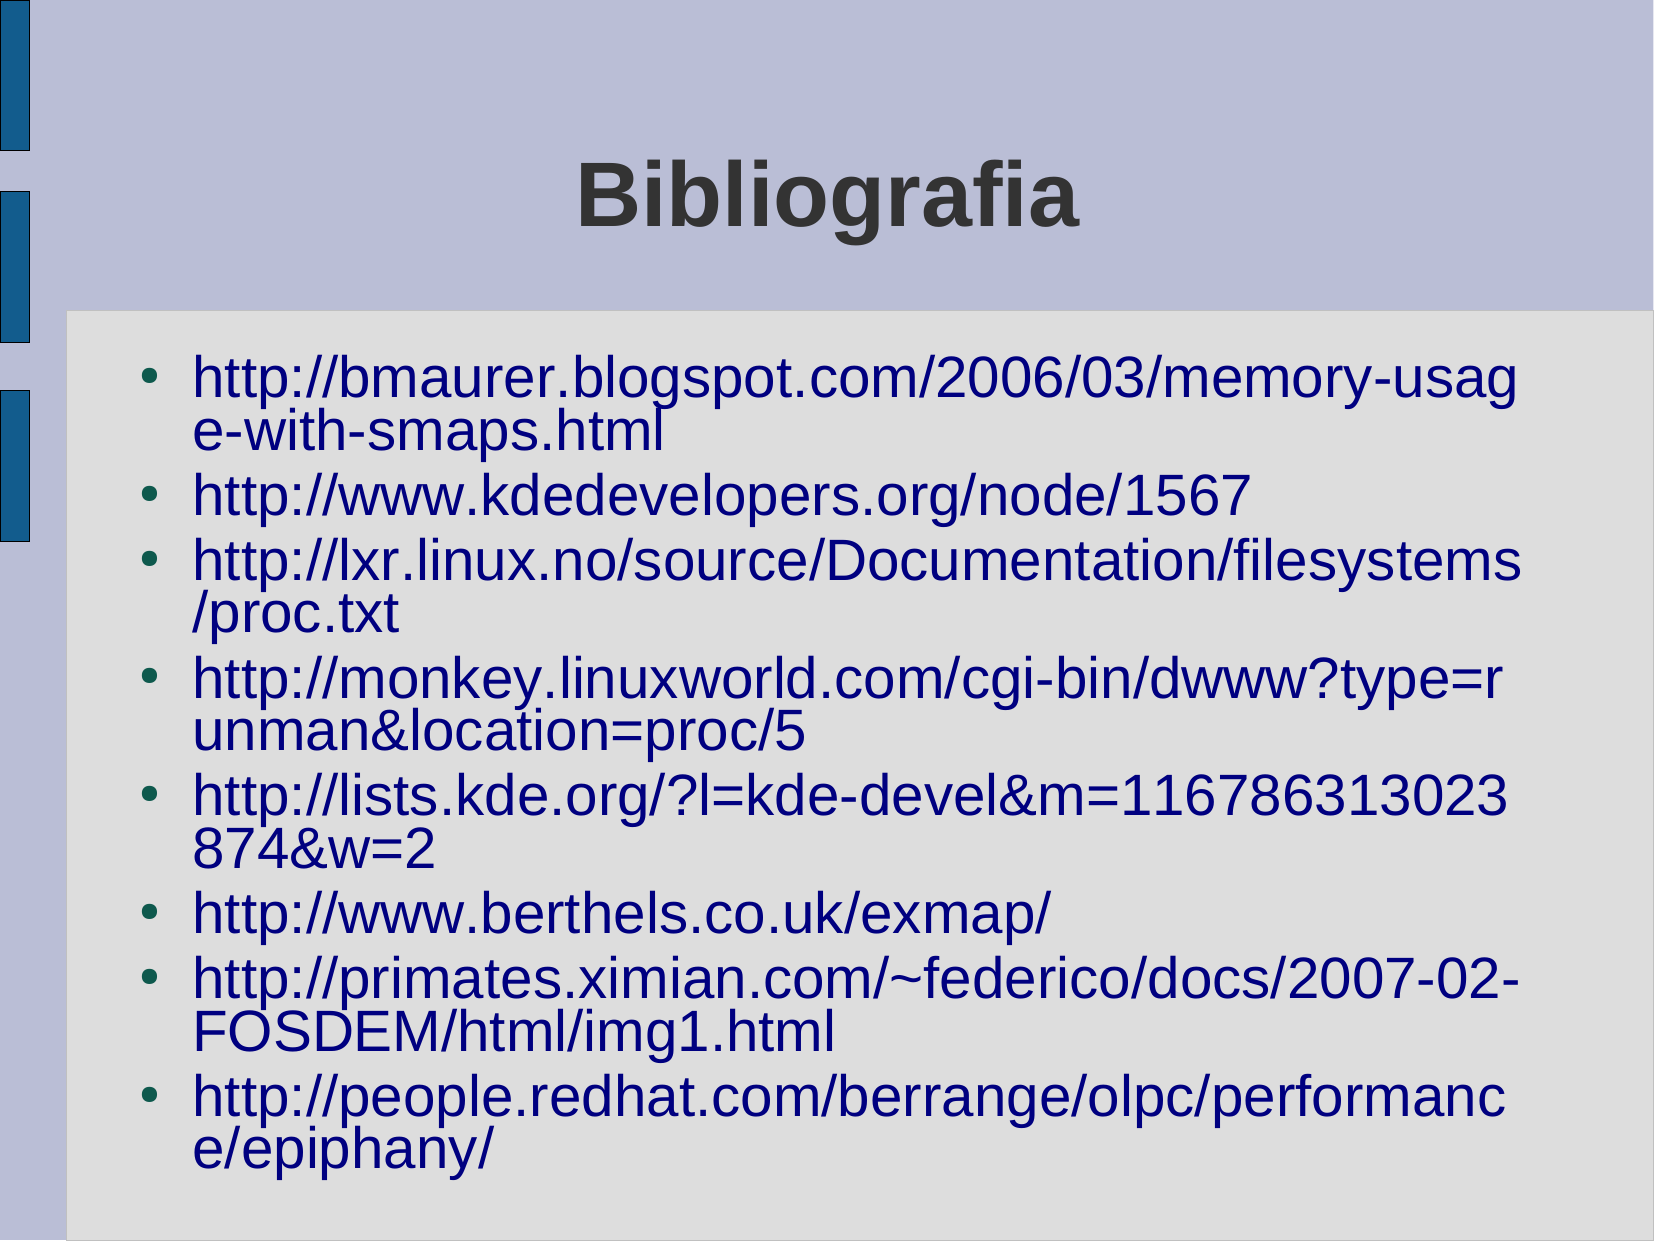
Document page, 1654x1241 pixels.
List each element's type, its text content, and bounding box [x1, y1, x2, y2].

title Bibliografia [121, 91, 1534, 299]
list http://bmaurer.blogspot.com/2006/03/memory-usage-with-smaps.html http://www.kdedevelopers.org/node/1567 http://lxr.linux.no/source/Documentation/filesystems/proc.txt http://monkey.linuxworld.com/cgi-bin/dwww?type=runman&location=proc/5 http://lists.kde.org/?l=kde-devel&m=116786313023874&w=2 http://www.berthels.co.uk/exmap/ http://primates.ximian.com/~federico/docs/2007-02-FOSDEM/html/img1.html http://people.redhat.com/berrange/olpc/performance/epiphany/ [121, 344, 1534, 1127]
